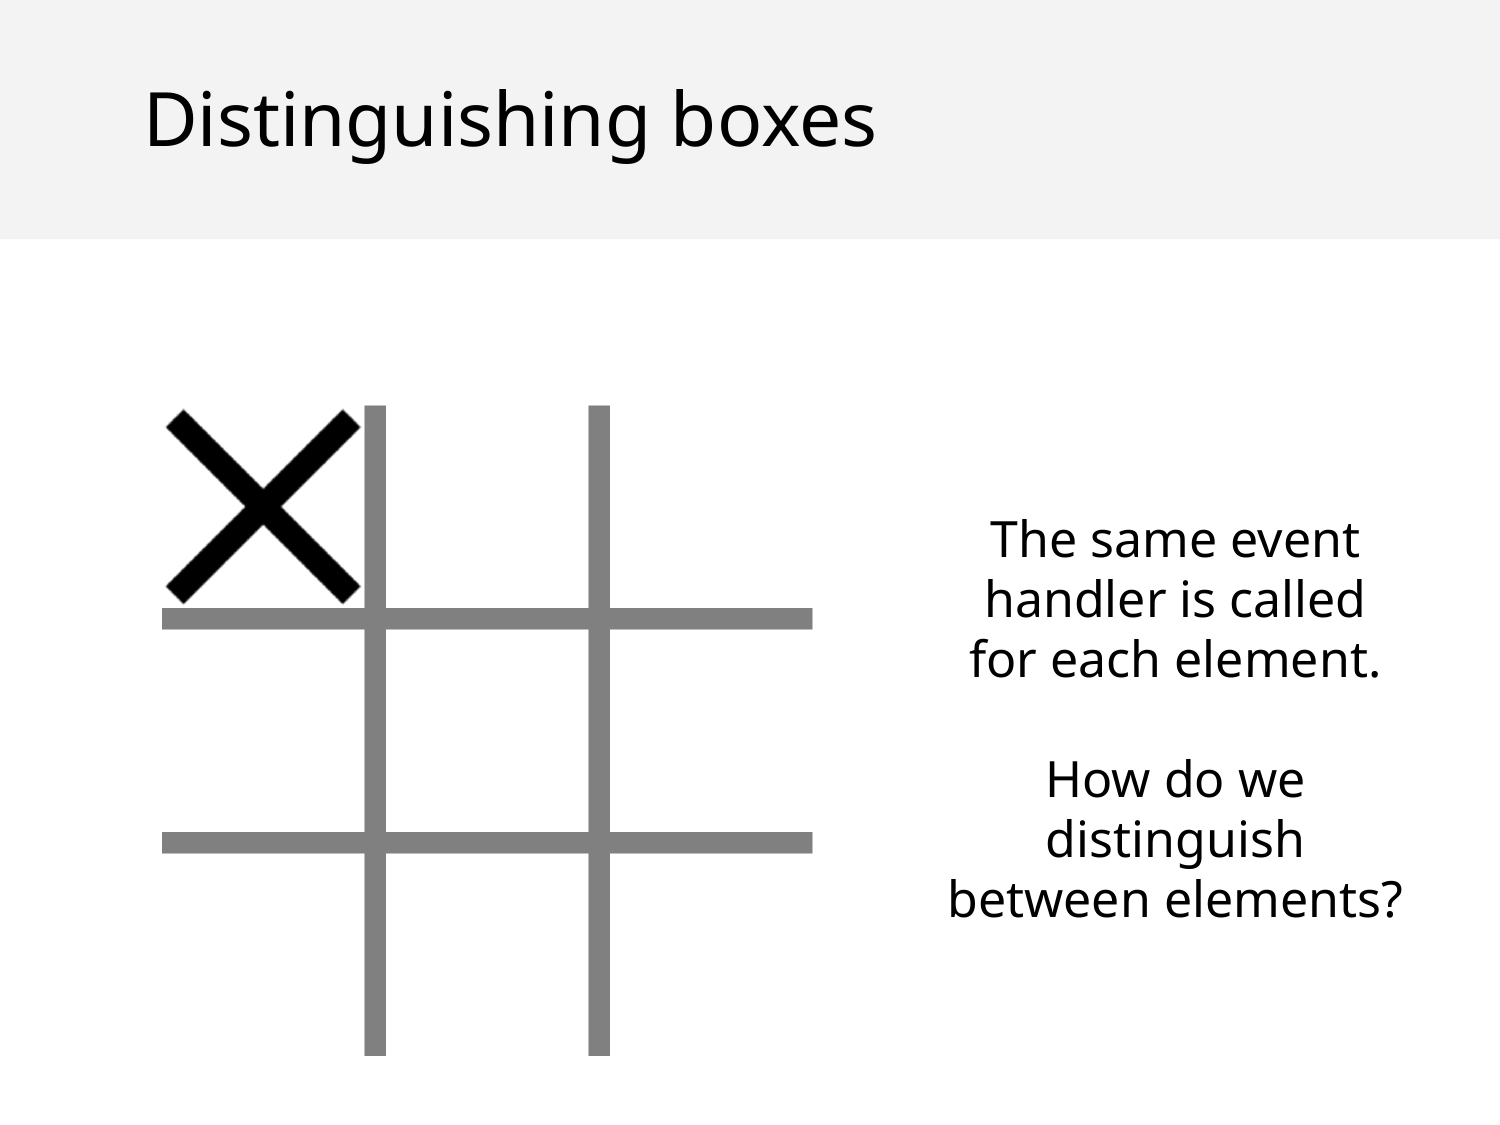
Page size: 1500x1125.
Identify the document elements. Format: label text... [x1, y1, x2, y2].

text_box The same event handler is called for each element. How do we distinguish between elements? [930, 492, 1421, 919]
title Distinguishing boxes [128, 56, 1372, 183]
picture [153, 398, 828, 1067]
